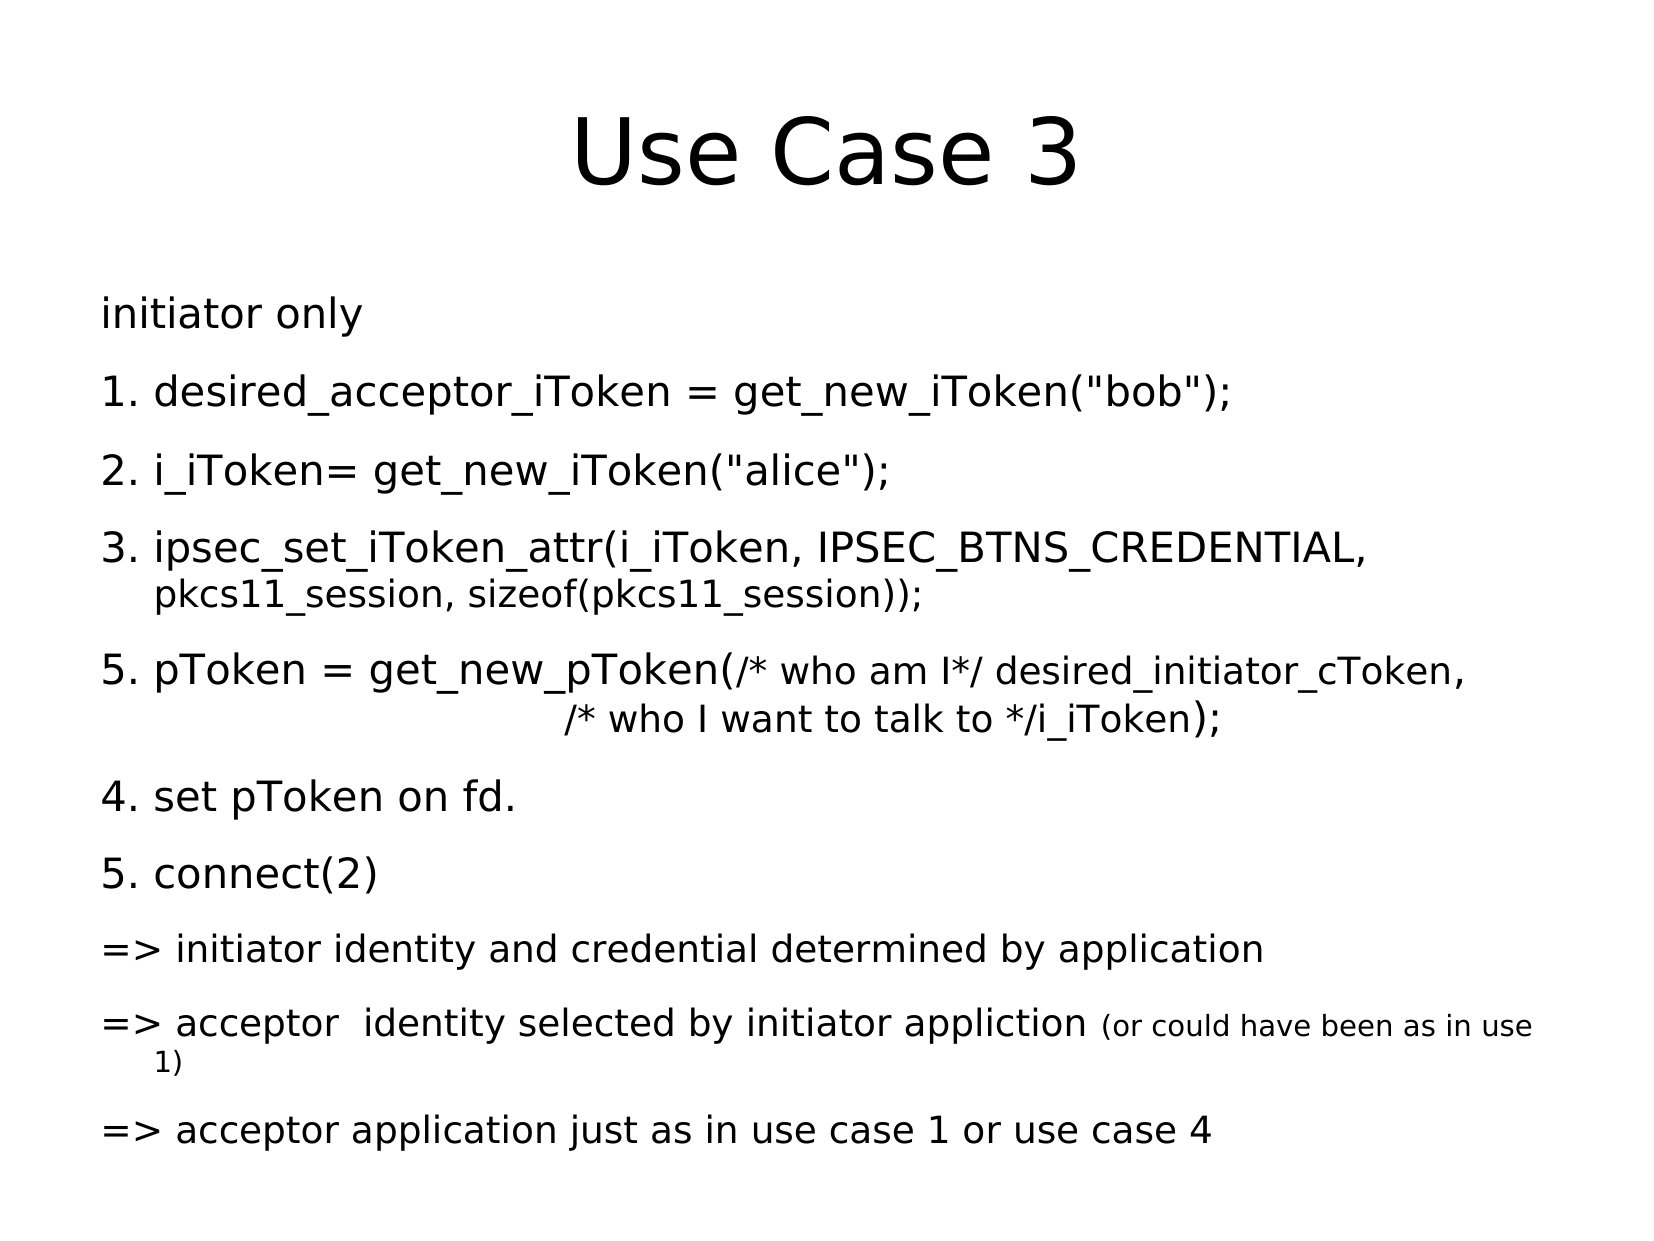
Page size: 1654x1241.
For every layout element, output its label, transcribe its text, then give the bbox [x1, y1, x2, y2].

list initiator only 1. desired_acceptor_iToken = get_new_iToken("bob"); 2. i_iToken= get_new_iToken("alice"); 3. ipsec_set_iToken_attr(i_iToken, IPSEC_BTNS_CREDENTIAL, pkcs11_session, sizeof(pkcs11_session)); 5. pToken = get_new_pToken(/* who am I*/ desired_initiator_cToken, /* who I want to talk to */i_iToken); 4. set pToken on fd. 5. connect(2) => initiator identity and credential determined by application => acceptor identity selected by initiator appliction (or could have been as in use 1) => acceptor application just as in use case 1 or use case 4 [82, 290, 1571, 1118]
title Use Case 3 [82, 56, 1571, 250]
